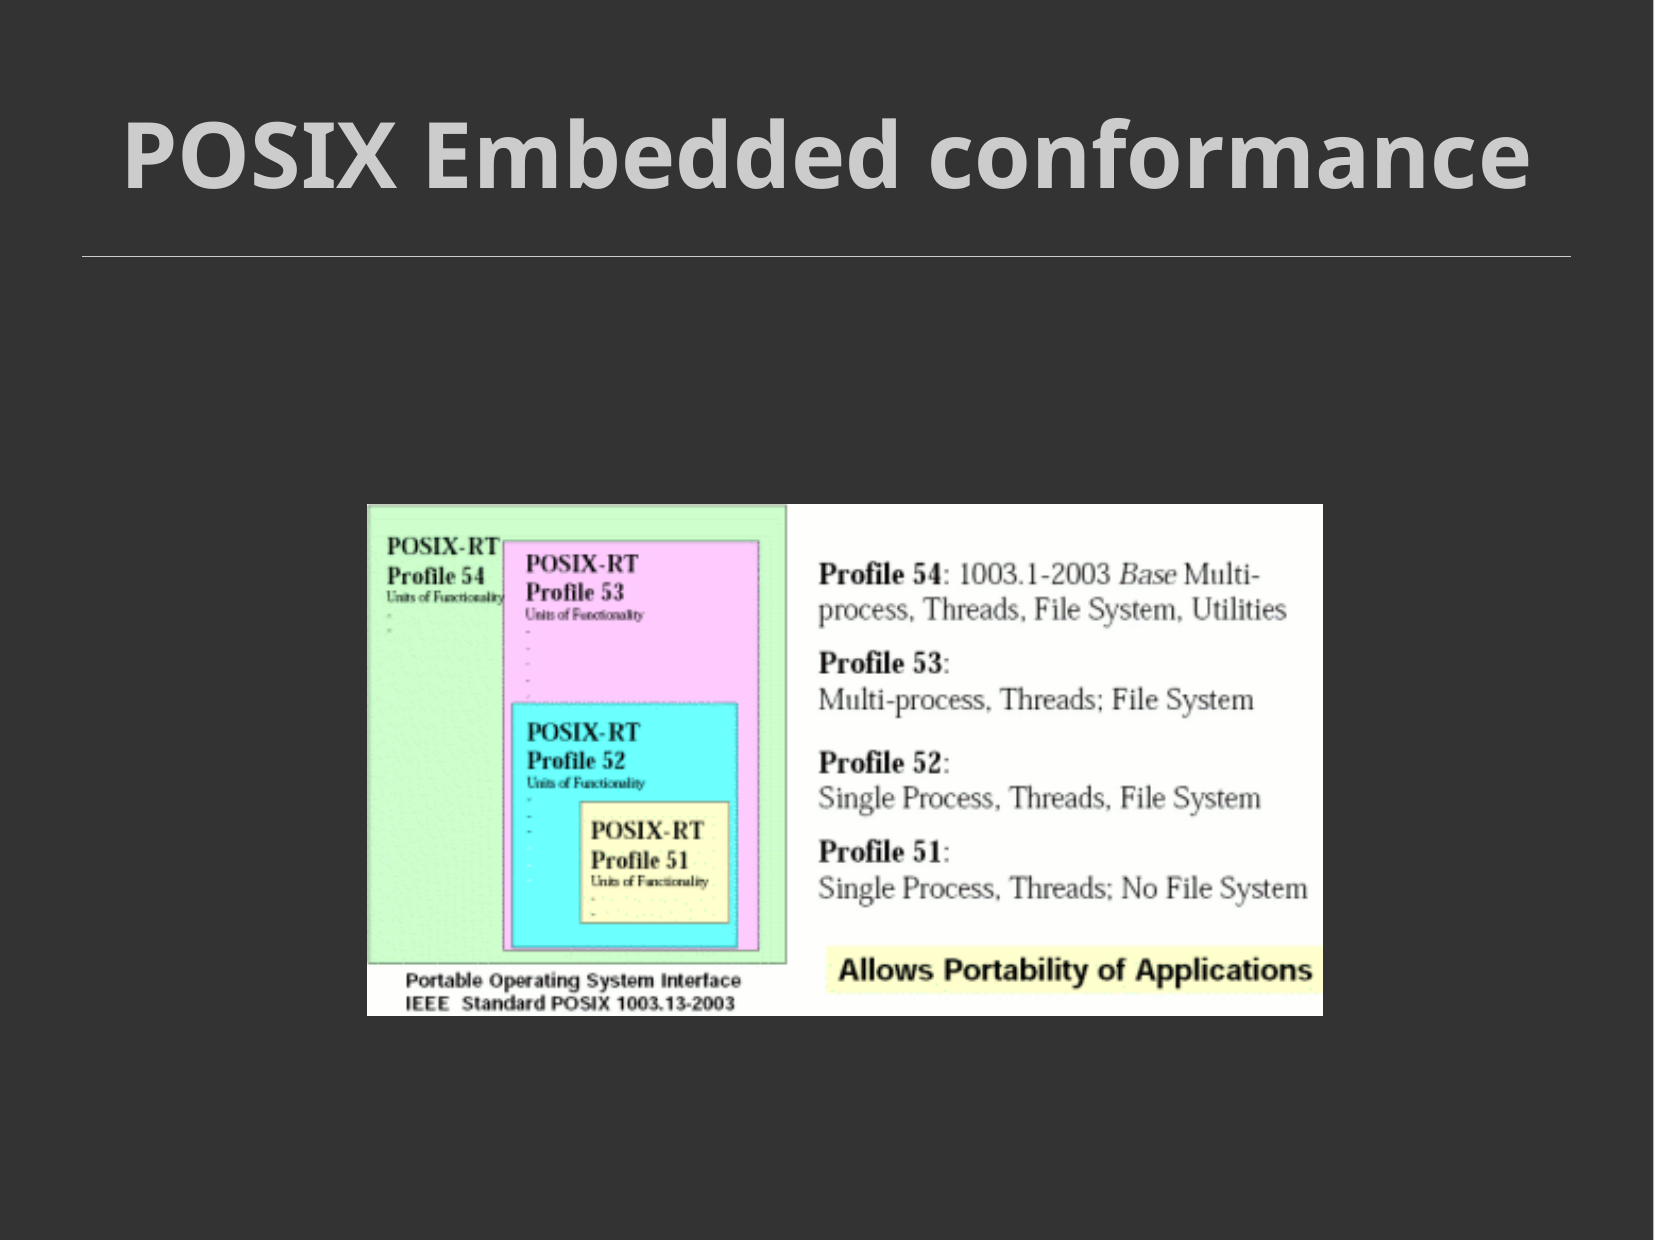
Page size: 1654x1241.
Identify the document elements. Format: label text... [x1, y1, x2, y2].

picture [367, 504, 1323, 1016]
title POSIX Embedded conformance [82, 45, 1571, 260]
